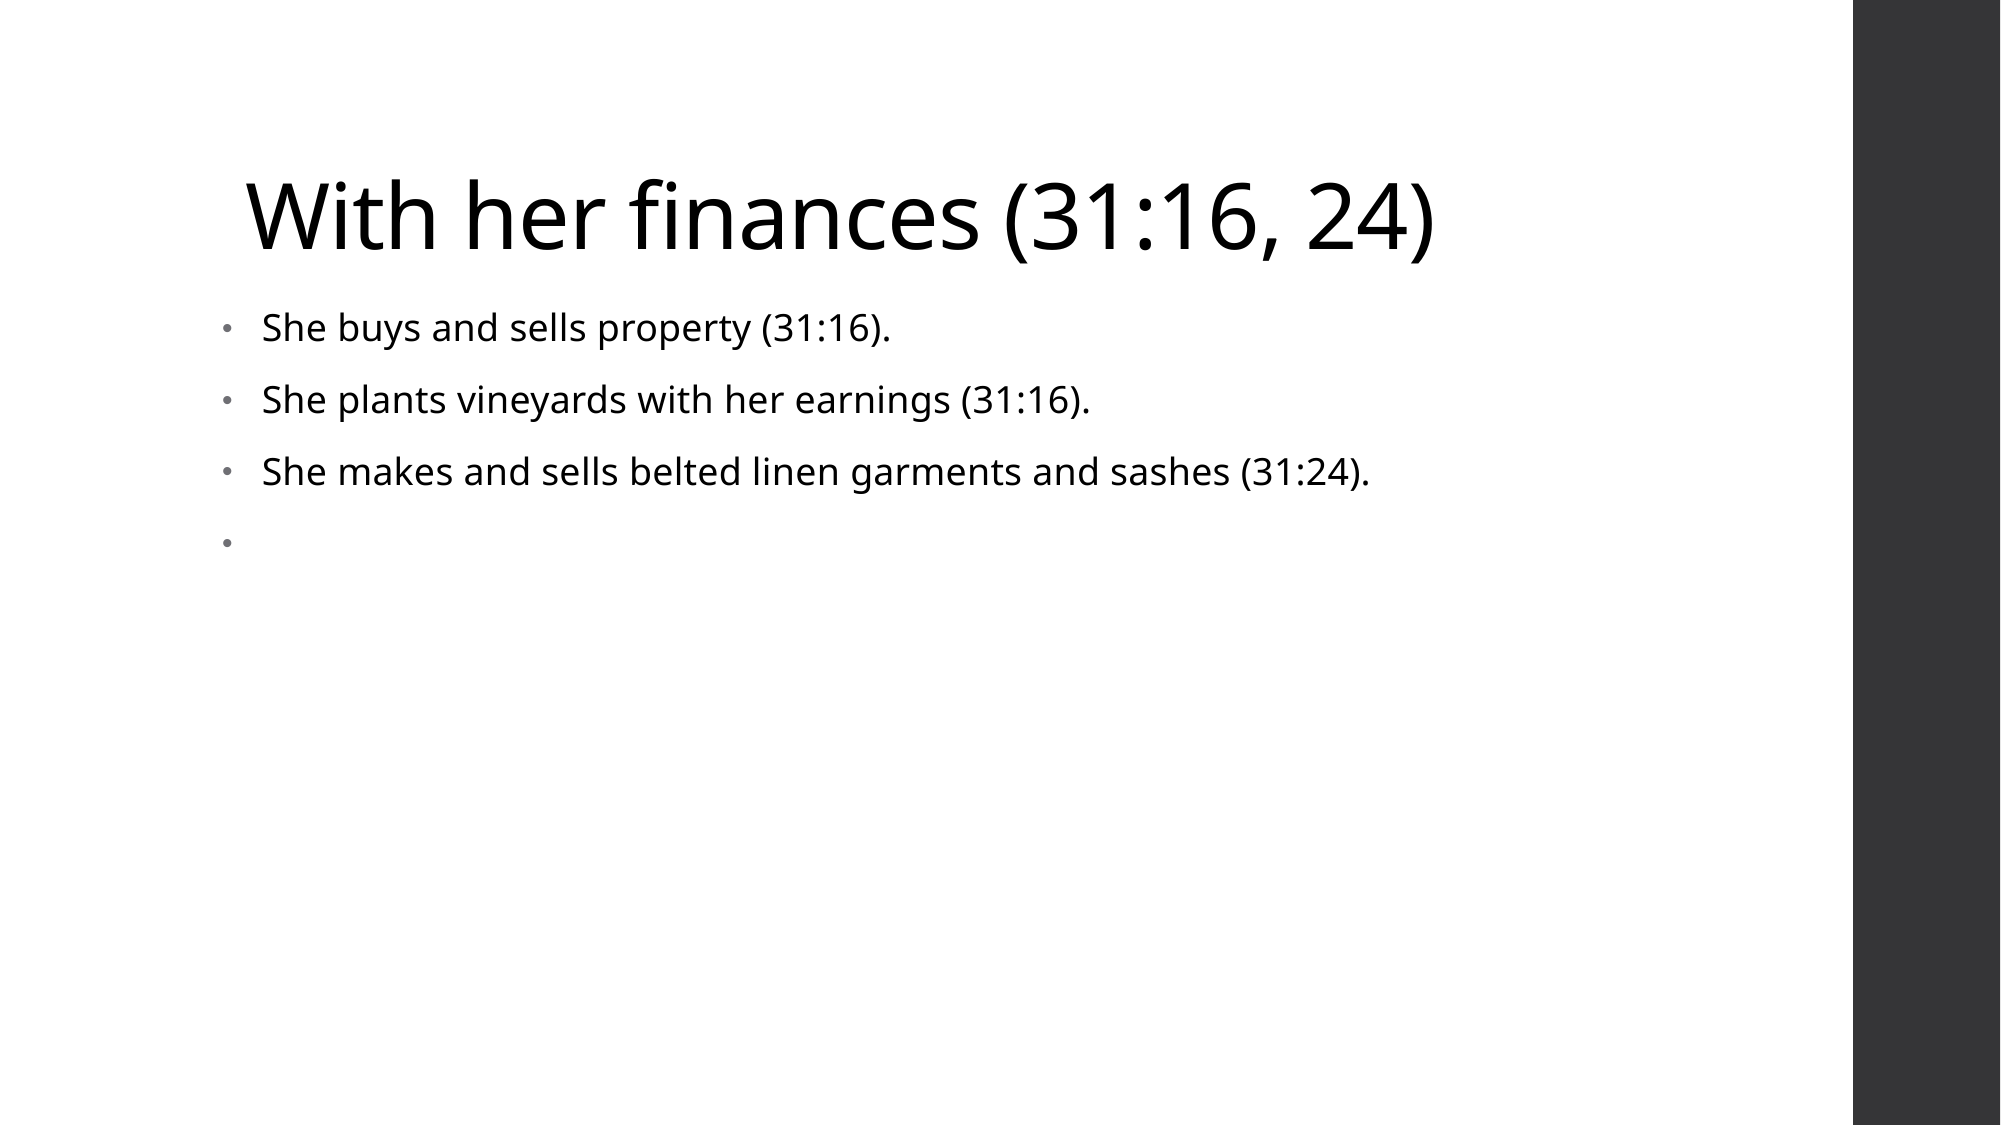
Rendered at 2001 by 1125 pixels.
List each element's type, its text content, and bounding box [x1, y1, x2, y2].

list She buys and sells property (31:16). She plants vineyards with her earnings (31:16). She makes and sells belted linen garments and sashes (31:24). [206, 299, 1617, 1014]
title With her finances (31:16, 24) [206, 60, 1797, 278]
